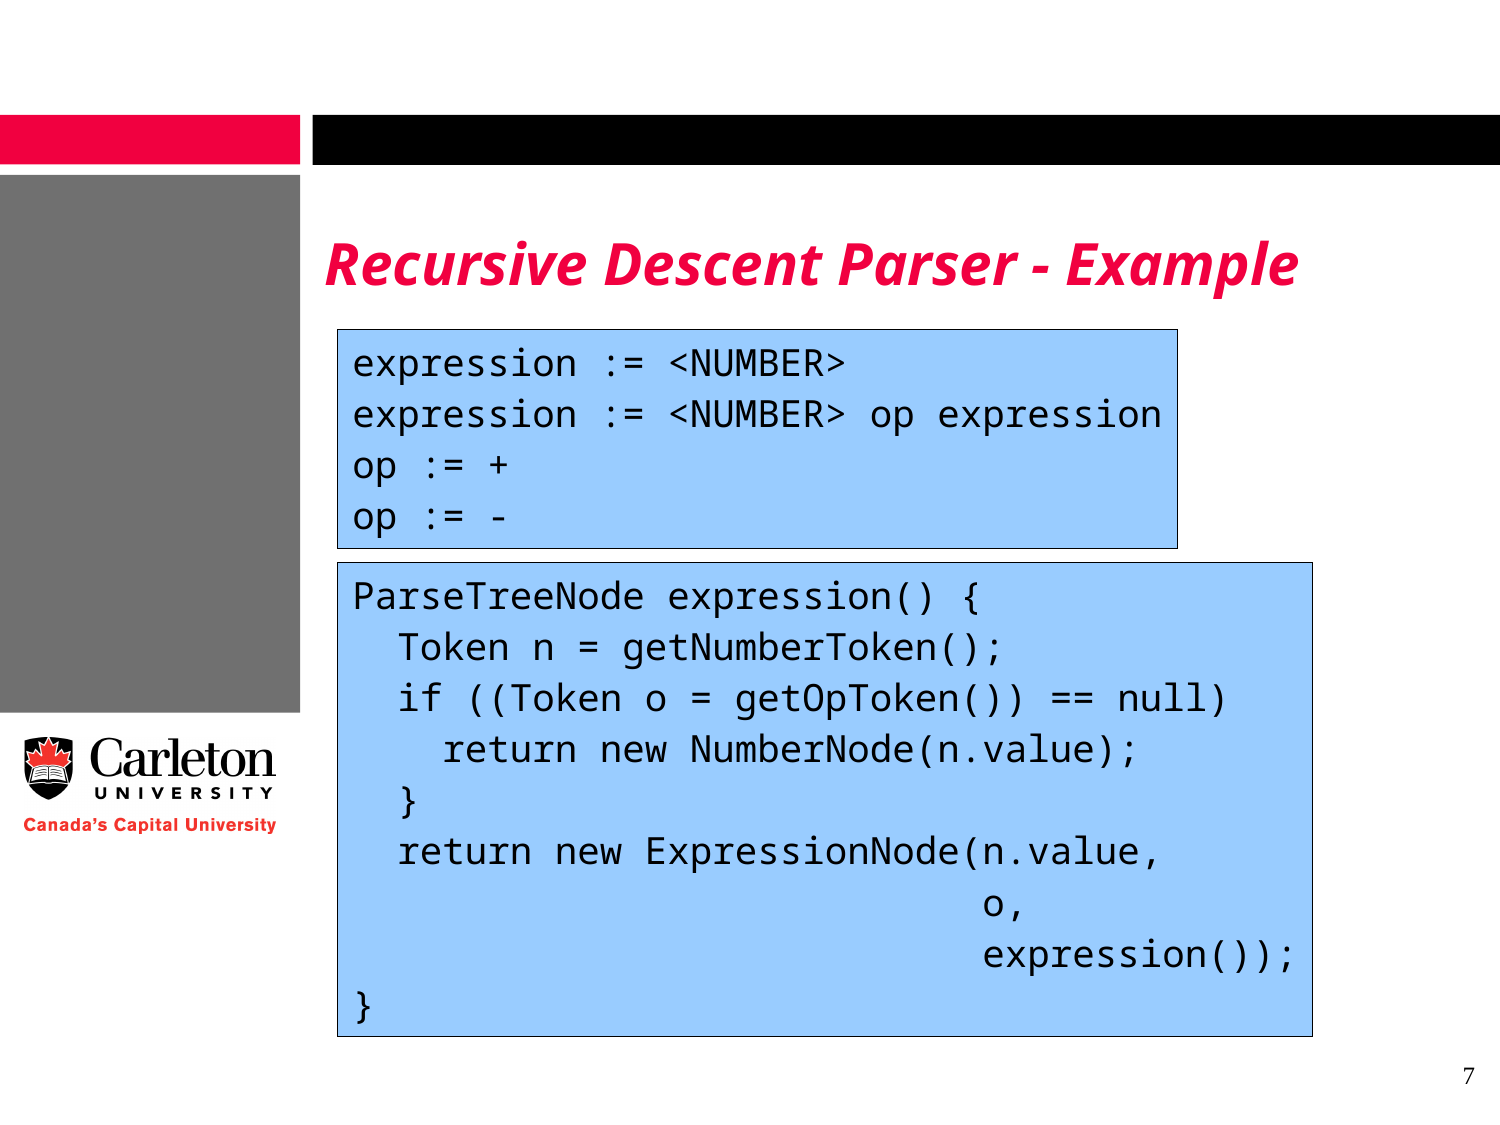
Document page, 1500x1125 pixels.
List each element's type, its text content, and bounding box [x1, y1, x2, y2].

title Recursive Descent Parser - Example [324, 187, 1450, 338]
text_box expression := <NUMBER> expression := <NUMBER> op expression op := + op := - [337, 329, 1178, 519]
picture [24, 737, 276, 834]
text_box ParseTreeNode expression() { Token n = getNumberToken(); if ((Token o = getOpToken()) == null) return new NumberNode(n.value); } return new ExpressionNode(n.value, o, expression()); } [337, 562, 1313, 970]
